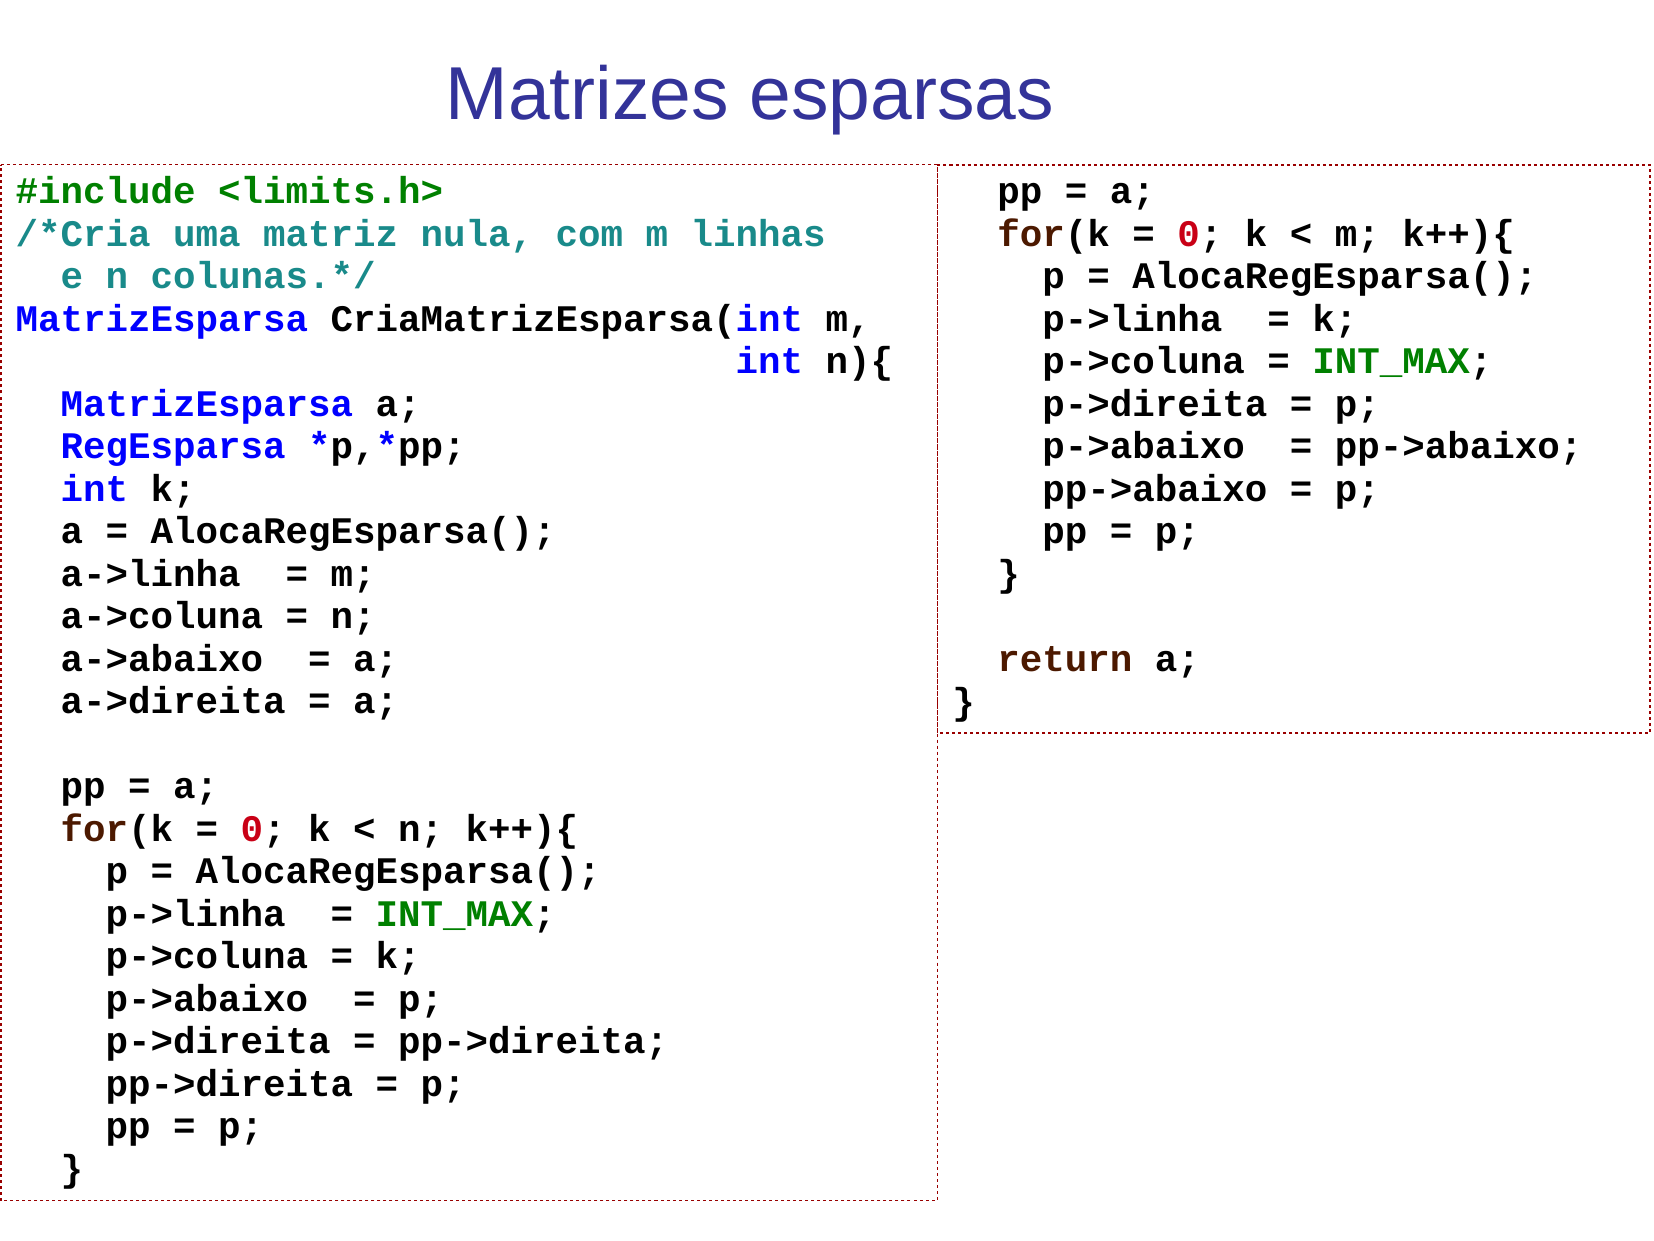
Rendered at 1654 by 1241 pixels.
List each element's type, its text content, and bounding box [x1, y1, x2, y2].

title Matrizes esparsas [75, 0, 1426, 164]
text_box #include <limits.h> /*Cria uma matriz nula, com m linhas e n colunas.*/ MatrizEsparsa CriaMatrizEsparsa(int m, int n){ MatrizEsparsa a; RegEsparsa *p,*pp; int k; a = AlocaRegEsparsa(); a->linha = m; a->coluna = n; a->abaixo = a; a->direita = a; pp = a; for(k = 0; k < n; k++){ p = AlocaRegEsparsa(); p->linha = INT_MAX; p->coluna = k; p->abaixo = p; p->direita = pp->direita; pp->direita = p; pp = p; } [0, 164, 938, 1201]
text_box pp = a; for(k = 0; k < m; k++){ p = AlocaRegEsparsa(); p->linha = k; p->coluna = INT_MAX; p->direita = p; p->abaixo = pp->abaixo; pp->abaixo = p; pp = p; } return a; } [937, 164, 1650, 734]
